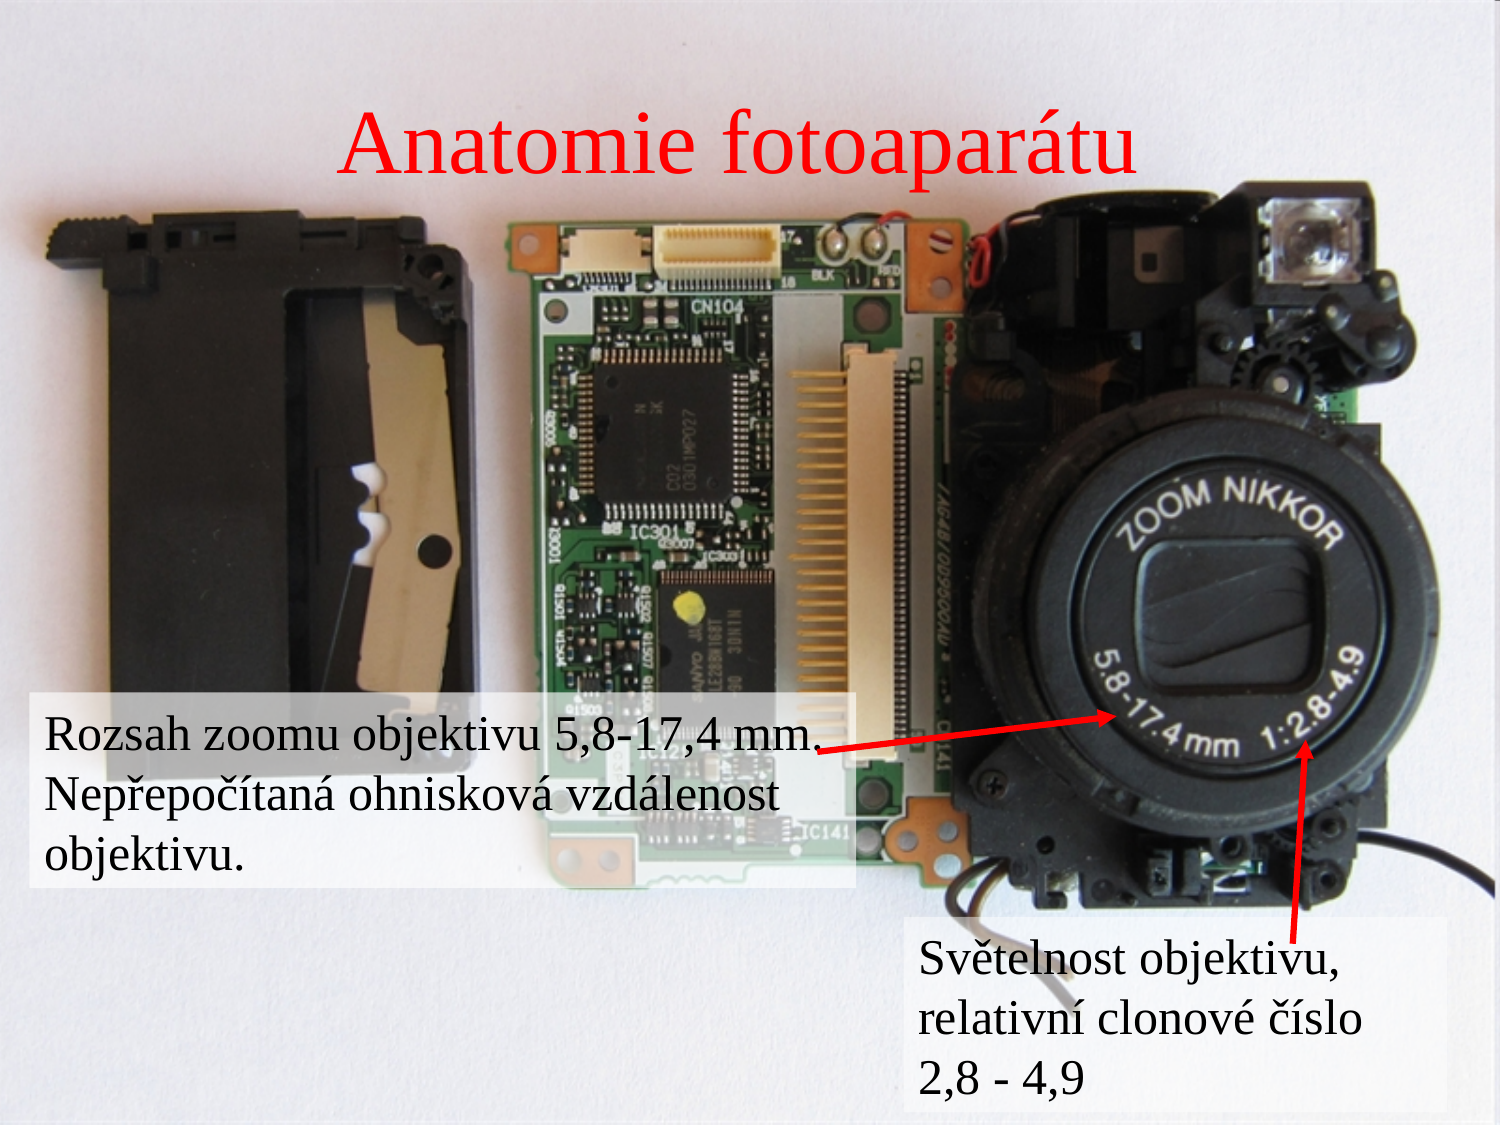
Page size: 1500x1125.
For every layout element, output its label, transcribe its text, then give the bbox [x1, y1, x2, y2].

text_box Rozsah zoomu objektivu 5,8-17,4 mm. Nepřepočítaná ohnisková vzdálenost objektivu. [29, 692, 857, 888]
text_box Světelnost objektivu, relativní clonové číslo 2,8 - 4,9 [903, 916, 1447, 1113]
title Anatomie fotoaparátu [100, 42, 1376, 231]
picture [0, 0, 1500, 1125]
